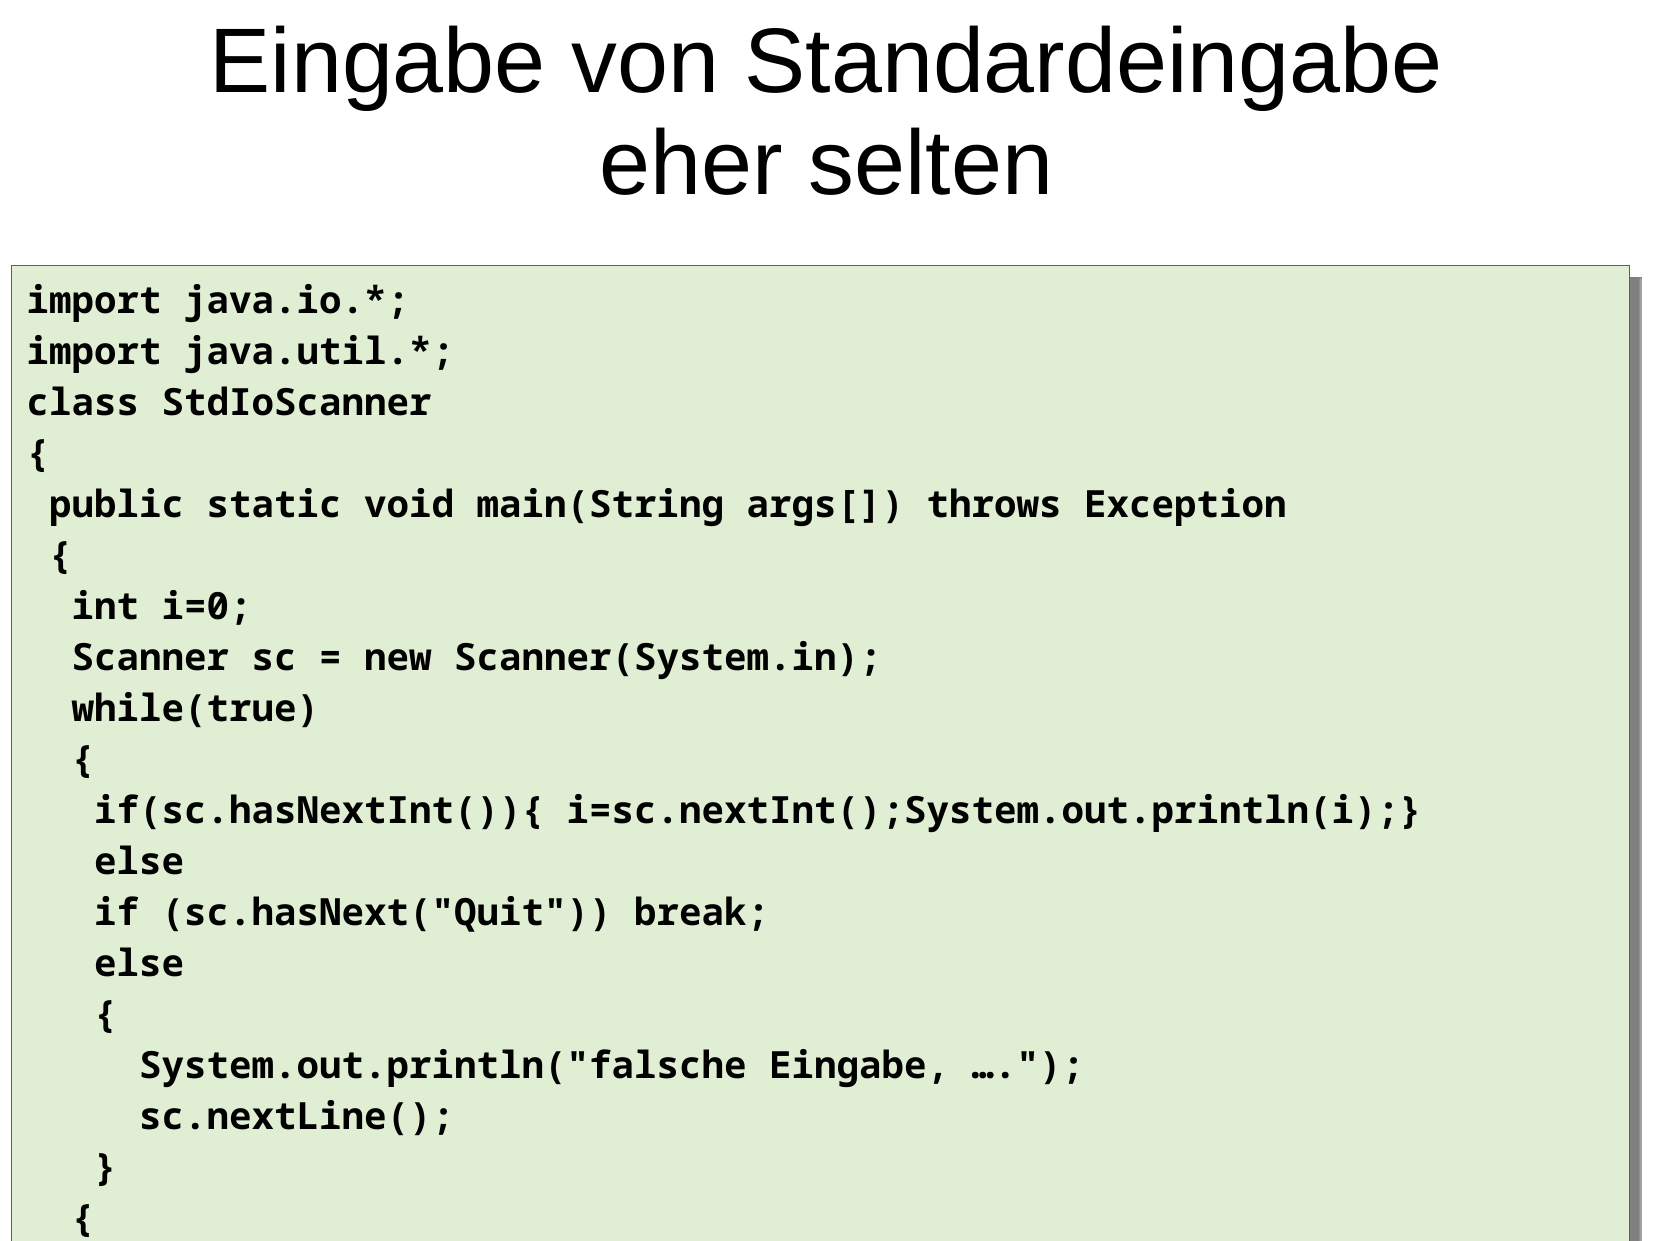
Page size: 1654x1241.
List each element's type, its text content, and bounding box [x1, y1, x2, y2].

text_box import java.io.*; import java.util.*; class StdIoScanner { public static void main(String args[]) throws Exception { int i=0; Scanner sc = new Scanner(System.in); while(true) { if(sc.hasNextInt()){ i=sc.nextInt();System.out.println(i);} else if (sc.hasNext("Quit")) break; else { System.out.println("falsche Eingabe, …."); sc.nextLine(); } { } } [11, 265, 1630, 1221]
title Eingabe von Standardeingabe eher selten [82, 8, 1571, 216]
